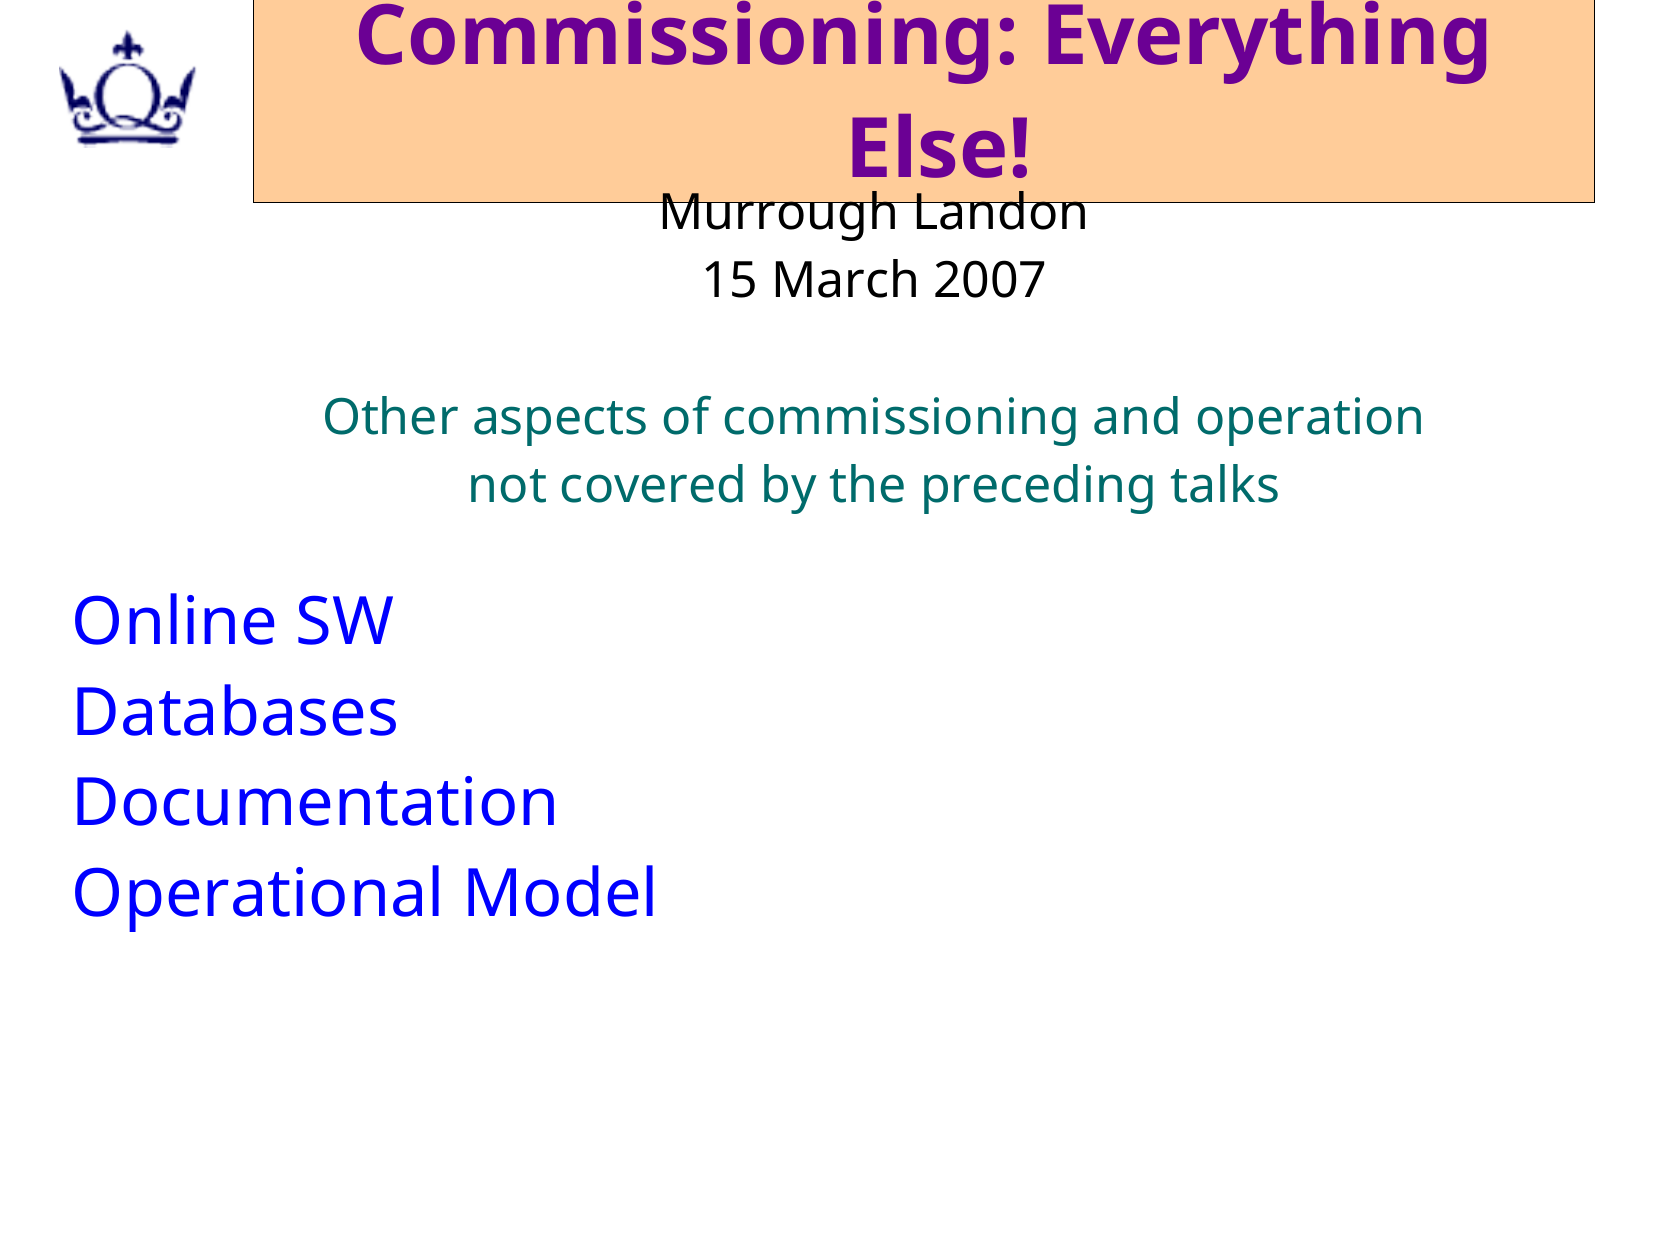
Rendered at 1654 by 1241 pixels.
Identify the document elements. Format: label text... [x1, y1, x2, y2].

text_box Murrough Landon 15 March 2007 Other aspects of commissioning and operation not covered by the preceding talks [252, 176, 1496, 528]
picture [59, 29, 200, 148]
title Commissioning: Everything Else! [253, 29, 1595, 148]
list Online SW Databases Documentation Operational Model [54, 572, 1590, 1122]
